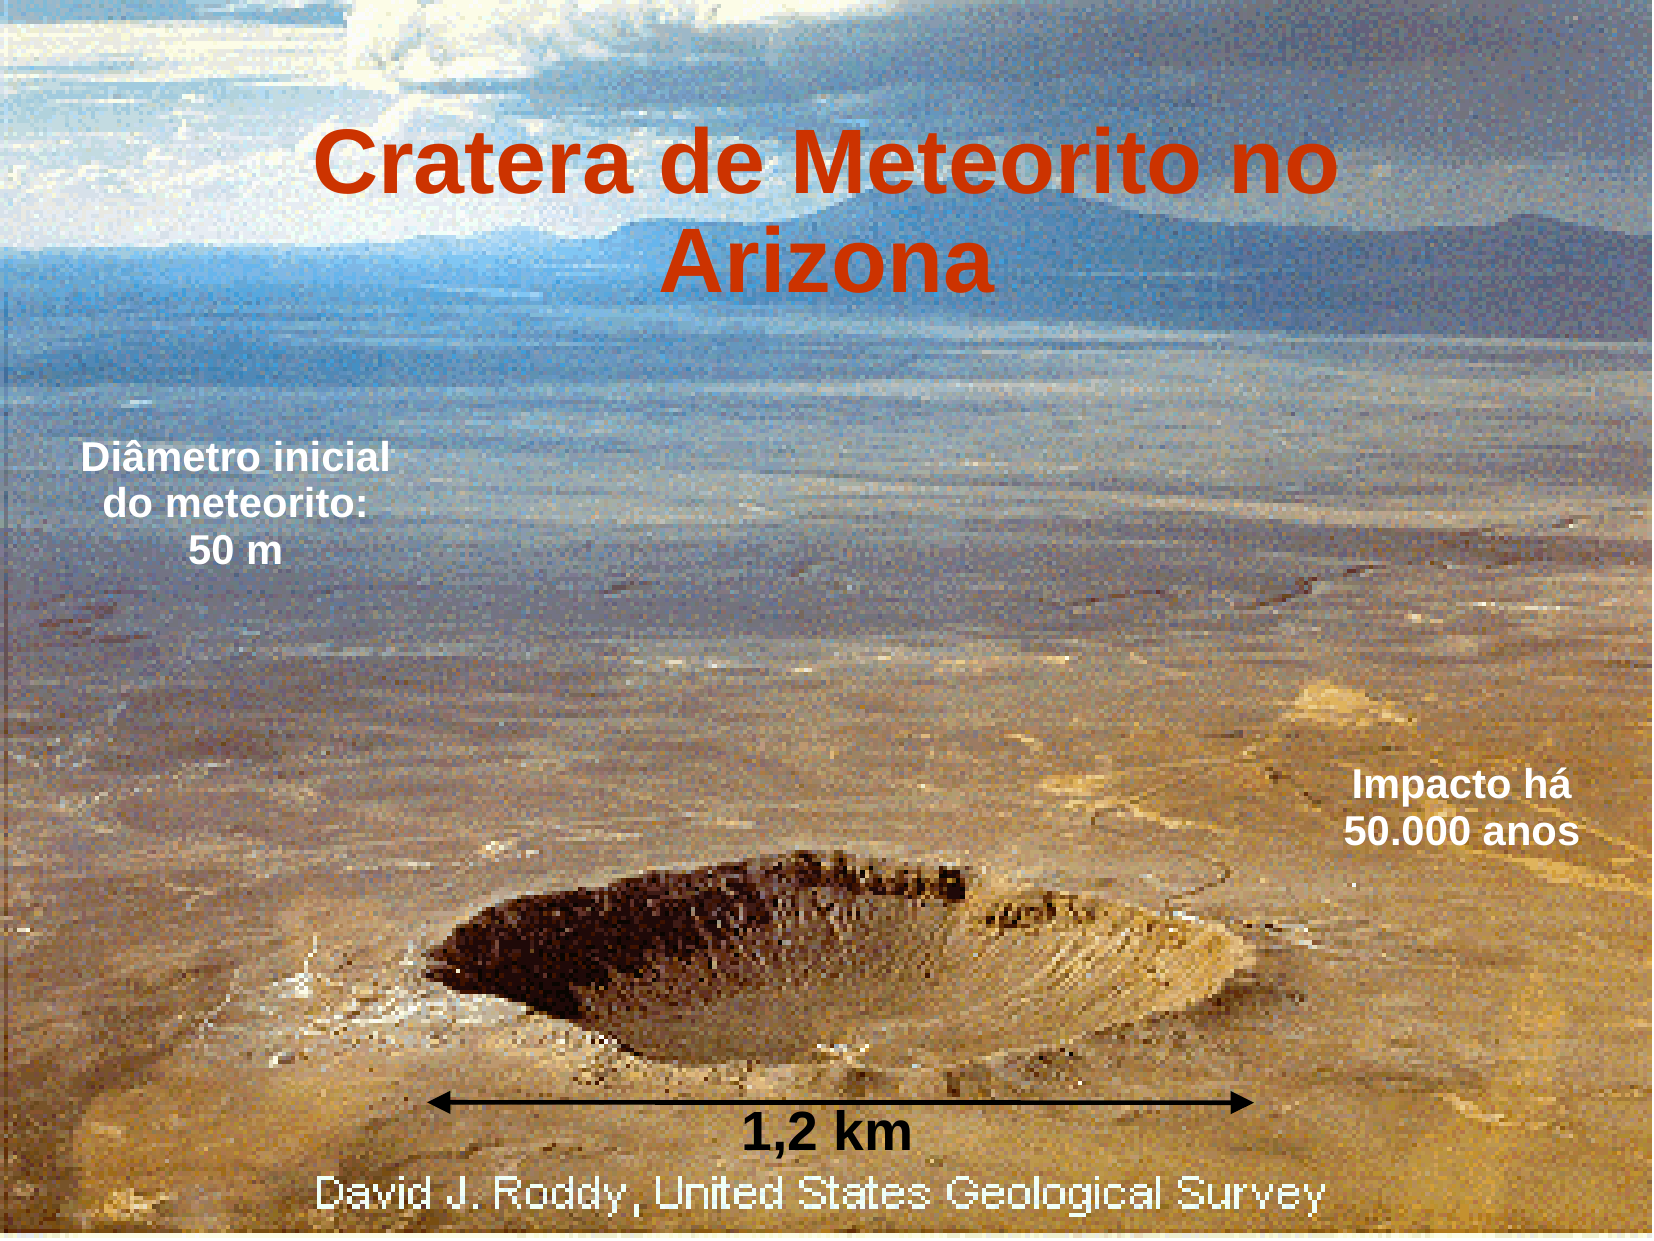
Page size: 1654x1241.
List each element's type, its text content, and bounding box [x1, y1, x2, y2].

text_box Diâmetro inicial do meteorito: 50 m [65, 427, 406, 581]
picture [0, 0, 1654, 1241]
text_box Impacto há 50.000 anos [1328, 755, 1596, 863]
title Cratera de Meteorito no Arizona [124, 86, 1530, 342]
text_box 1,2 km [726, 1095, 929, 1171]
